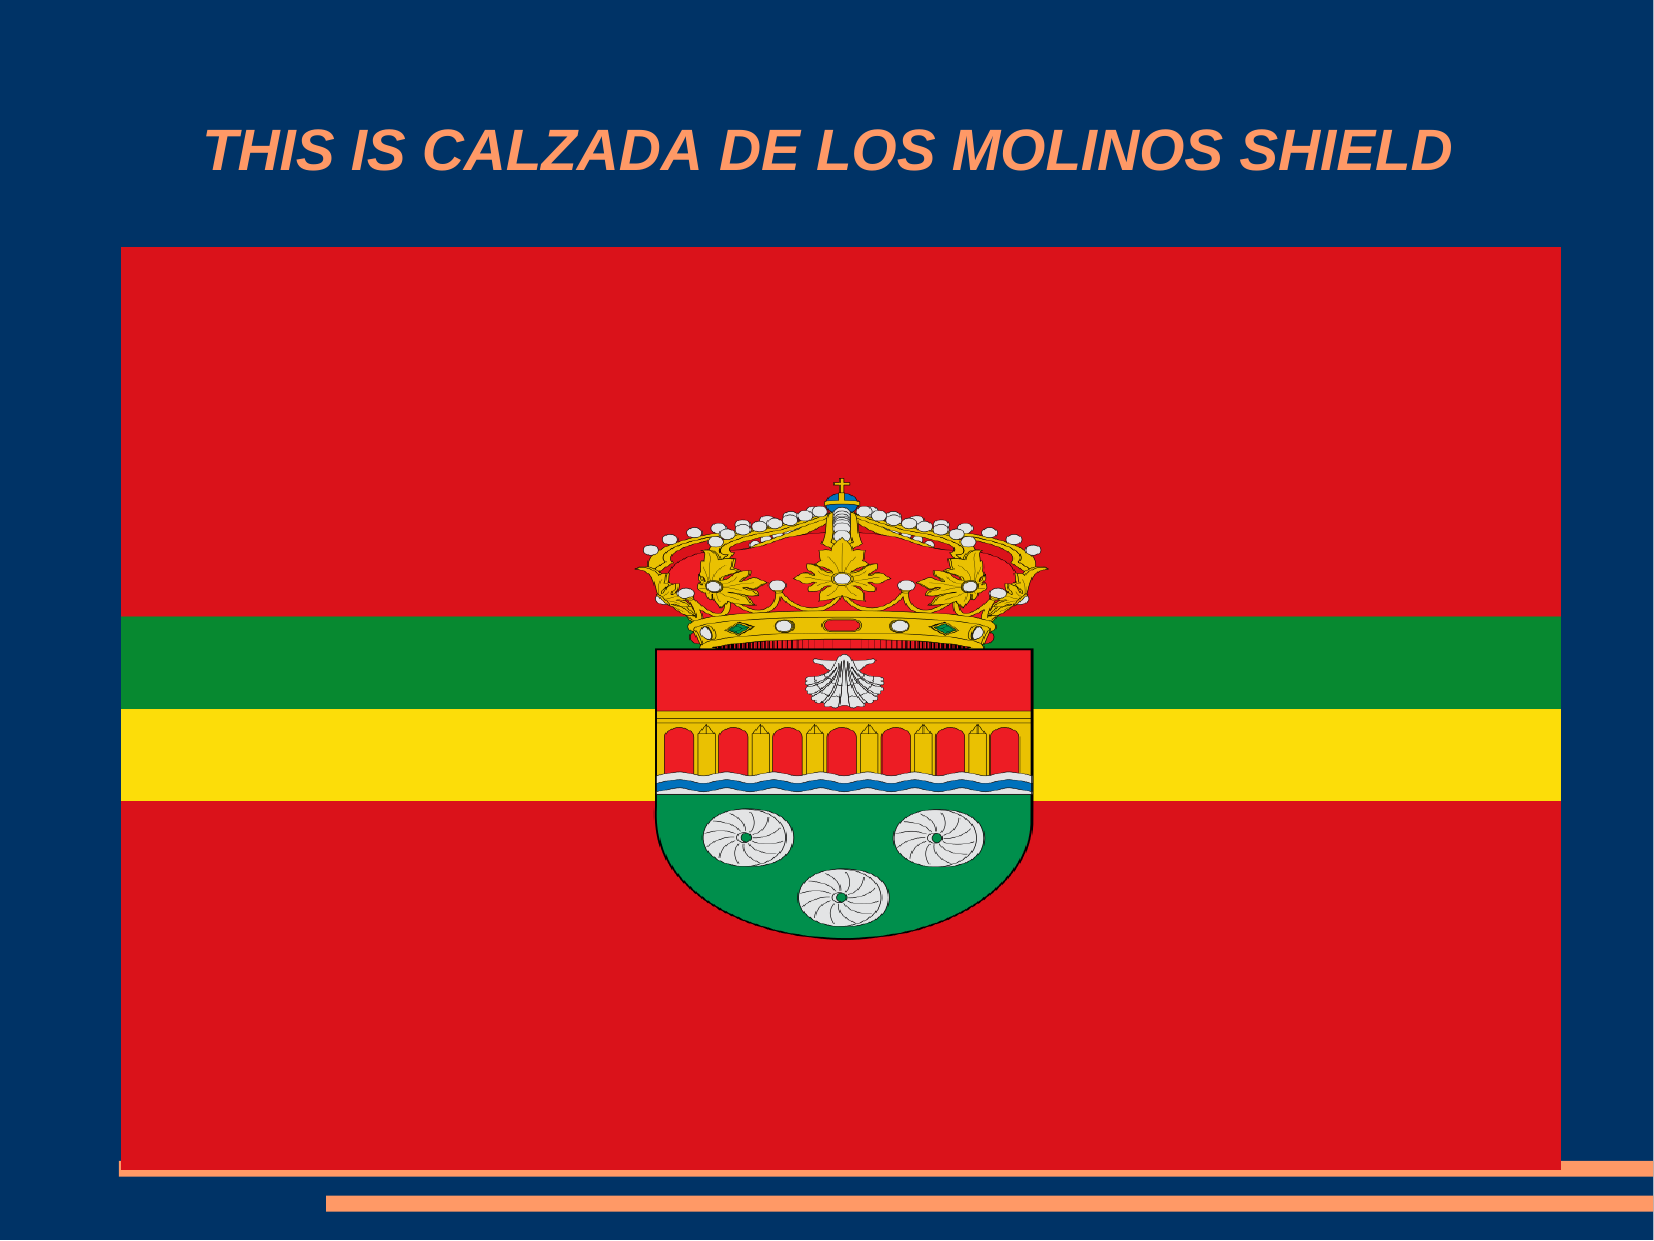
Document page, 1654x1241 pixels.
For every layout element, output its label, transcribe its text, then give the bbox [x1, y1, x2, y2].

picture [121, 247, 1561, 1170]
title THIS IS CALZADA DE LOS MOLINOS SHIELD [121, 46, 1534, 247]
